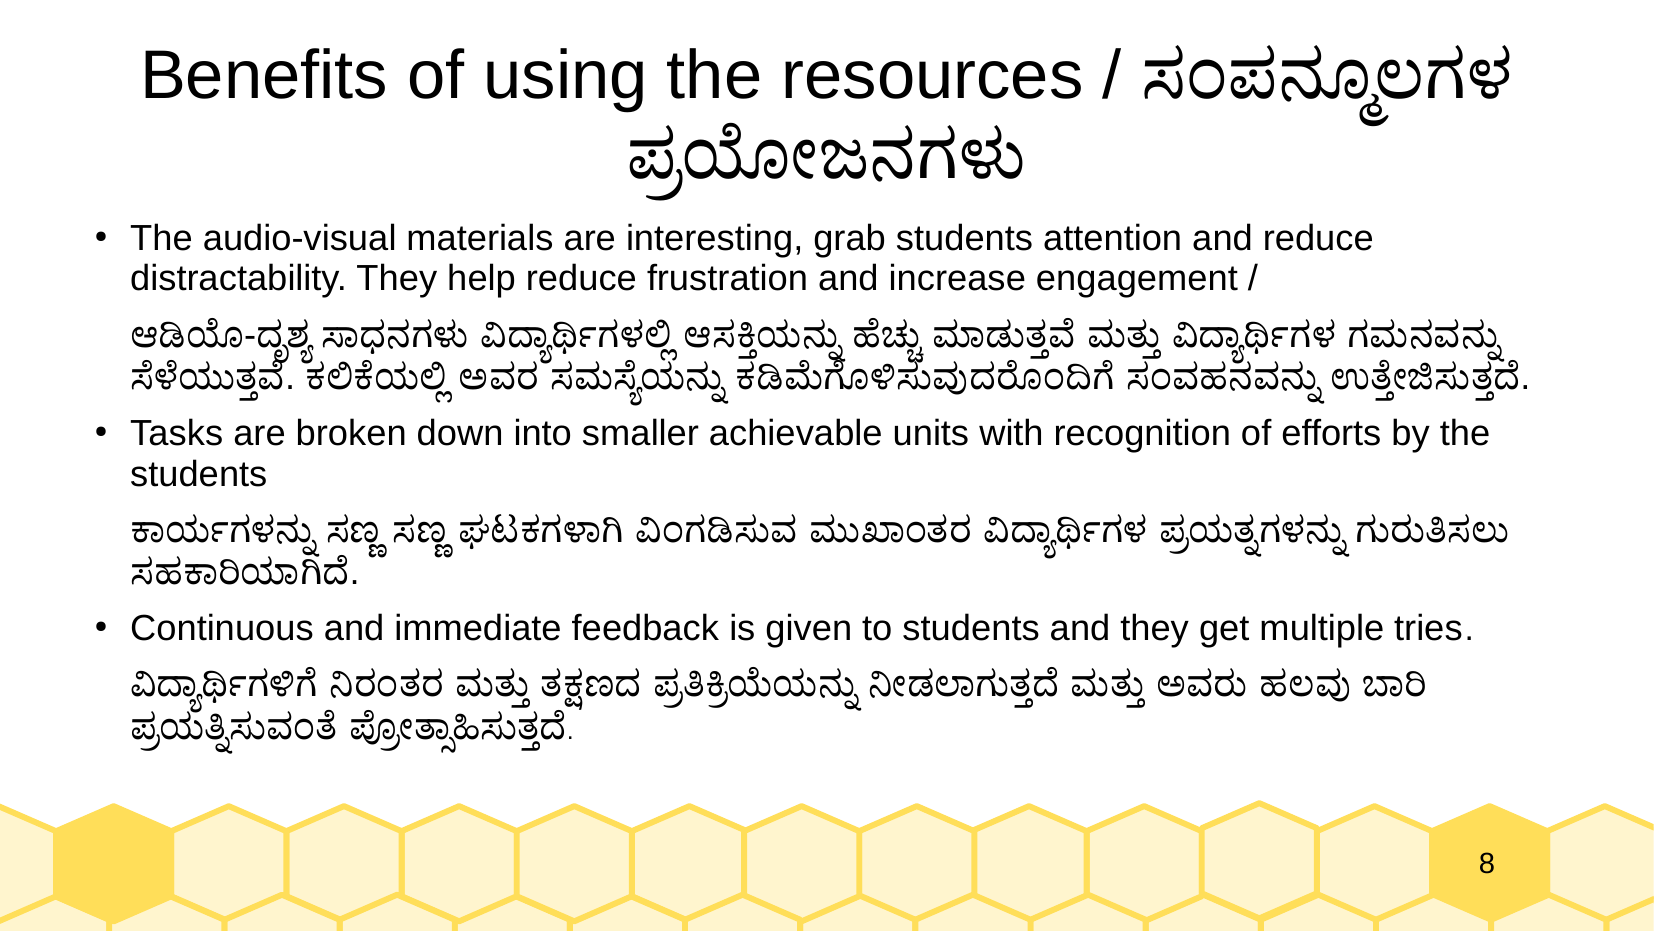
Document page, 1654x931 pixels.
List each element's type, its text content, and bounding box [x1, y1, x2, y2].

list The audio-visual materials are interesting, grab students attention and reduce distractability. They help reduce frustration and increase engagement / ಆಡಿಯೊ-ದೃಶ್ಯ ಸಾಧನಗಳು ವಿದ್ಯಾರ್ಥಿಗಳಲ್ಲಿ ಆಸಕ್ತಿಯನ್ನು ಹೆಚ್ಚು ಮಾಡುತ್ತವೆ ಮತ್ತು ವಿದ್ಯಾರ್ಥಿಗಳ ಗಮನವನ್ನು ಸೆಳೆಯುತ್ತವೆ. ಕಲಿಕೆಯಲ್ಲಿ ಅವರ ಸಮಸ್ಯೆಯನ್ನು ಕಡಿಮೆಗೊಳಿಸುವುದರೊಂದಿಗೆ ಸಂವಹನವನ್ನು ಉತ್ತೇಜಿಸುತ್ತದೆ. Tasks are broken down into smaller achievable units with recognition of efforts by the students ಕಾರ್ಯಗಳನ್ನು ಸಣ್ಣ ಸಣ್ಣ ಘಟಕಗಳಾಗಿ ವಿಂಗಡಿಸುವ ಮುಖಾಂತರ ವಿದ್ಯಾರ್ಥಿಗಳ ಪ್ರಯತ್ನಗಳನ್ನು ಗುರುತಿಸಲು ಸಹಕಾರಿಯಾಗಿದೆ. Continuous and immediate feedback is given to students and they get multiple tries. ವಿದ್ಯಾರ್ಥಿಗಳಿಗೆ ನಿರಂತರ ಮತ್ತು ತಕ್ಷಣದ ಪ್ರತಿಕ್ರಿಯೆಯನ್ನು ನೀಡಲಾಗುತ್ತದೆ ಮತ್ತು ಅವರು ಹಲವು ಬಾರಿ ಪ್ರಯತ್ನಿಸುವಂತೆ ಪ್ರೋತ್ಸಾಹಿಸುತ್ತದೆ. [82, 217, 1571, 758]
title Benefits of using the resources / ಸಂಪನ್ಮೂಲಗಳ ಪ್ರಯೋಜನಗಳು [82, 34, 1571, 195]
